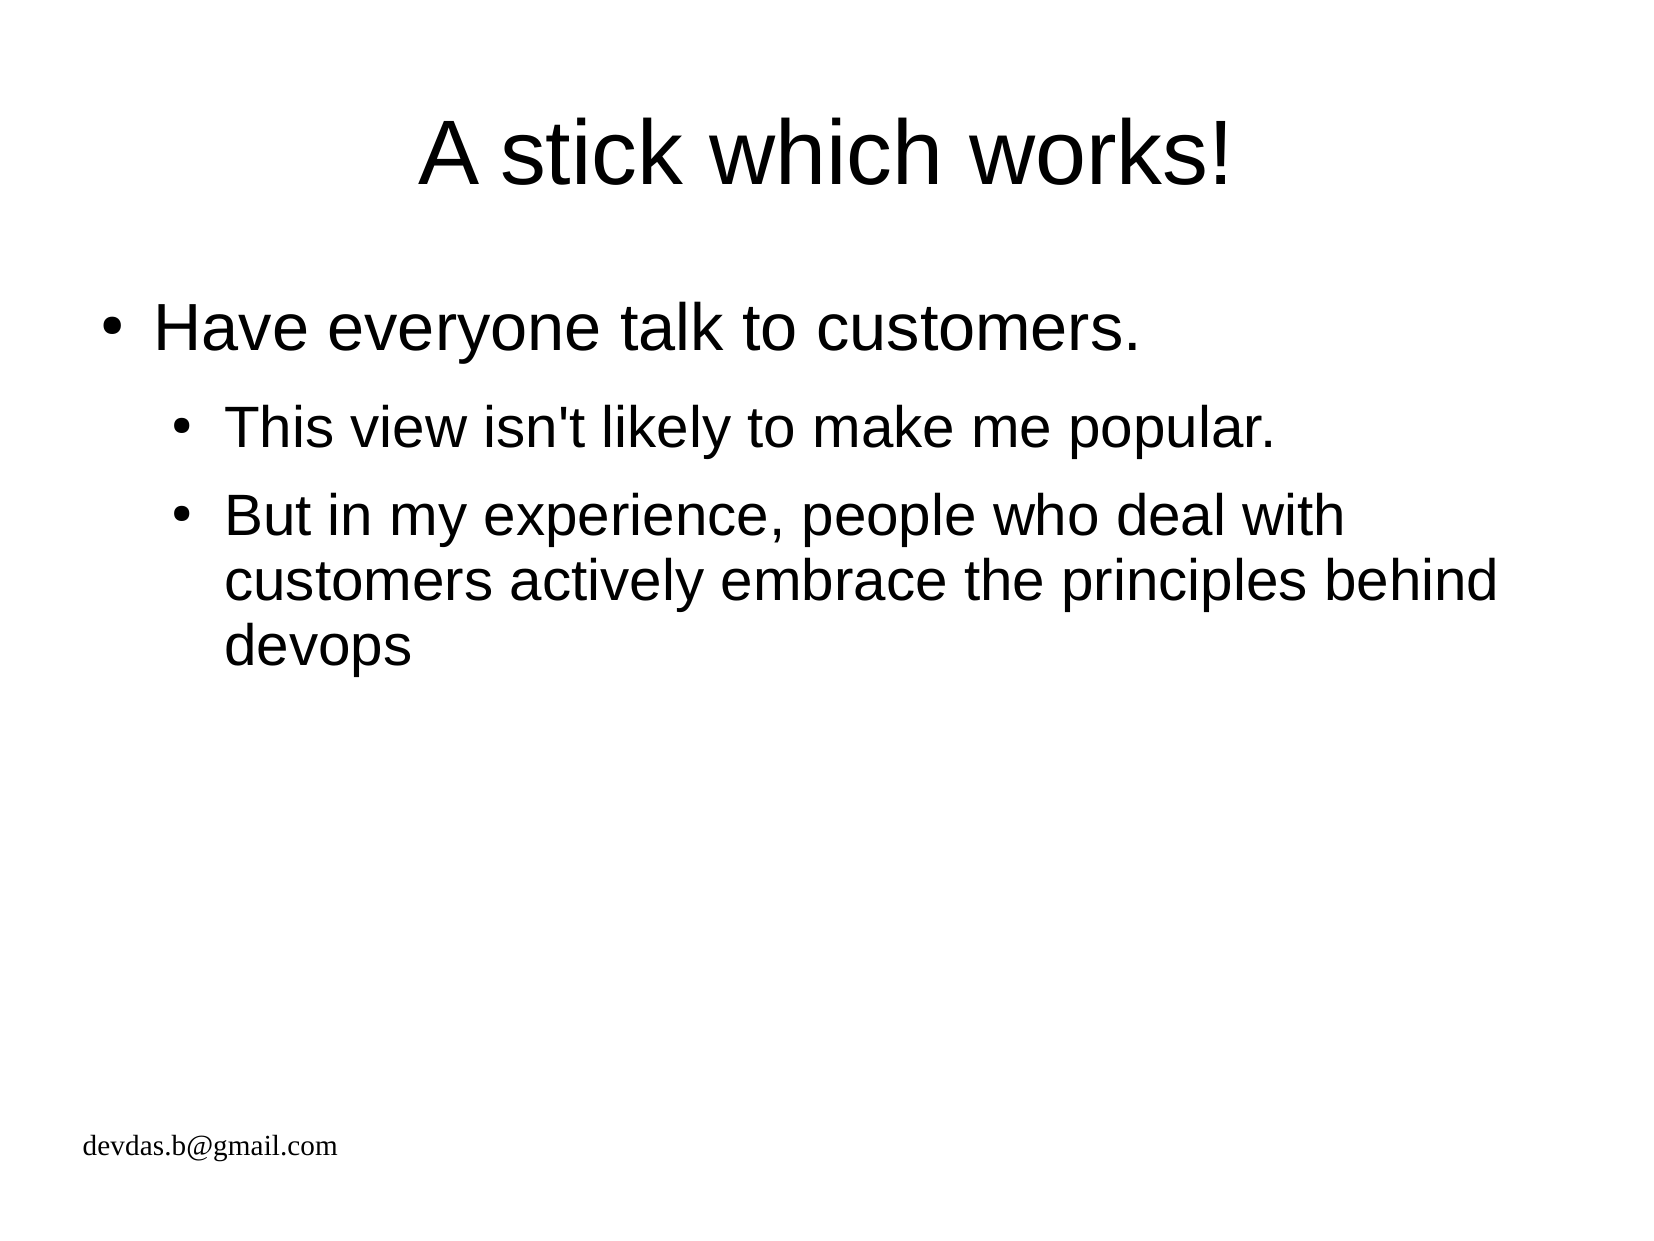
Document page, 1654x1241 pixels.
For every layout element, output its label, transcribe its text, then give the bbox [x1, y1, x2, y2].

title A stick which works! [82, 49, 1571, 257]
list Have everyone talk to customers. This view isn't likely to make me popular. But in my experience, people who deal with customers actively embrace the principles behind devops [82, 290, 1571, 1109]
